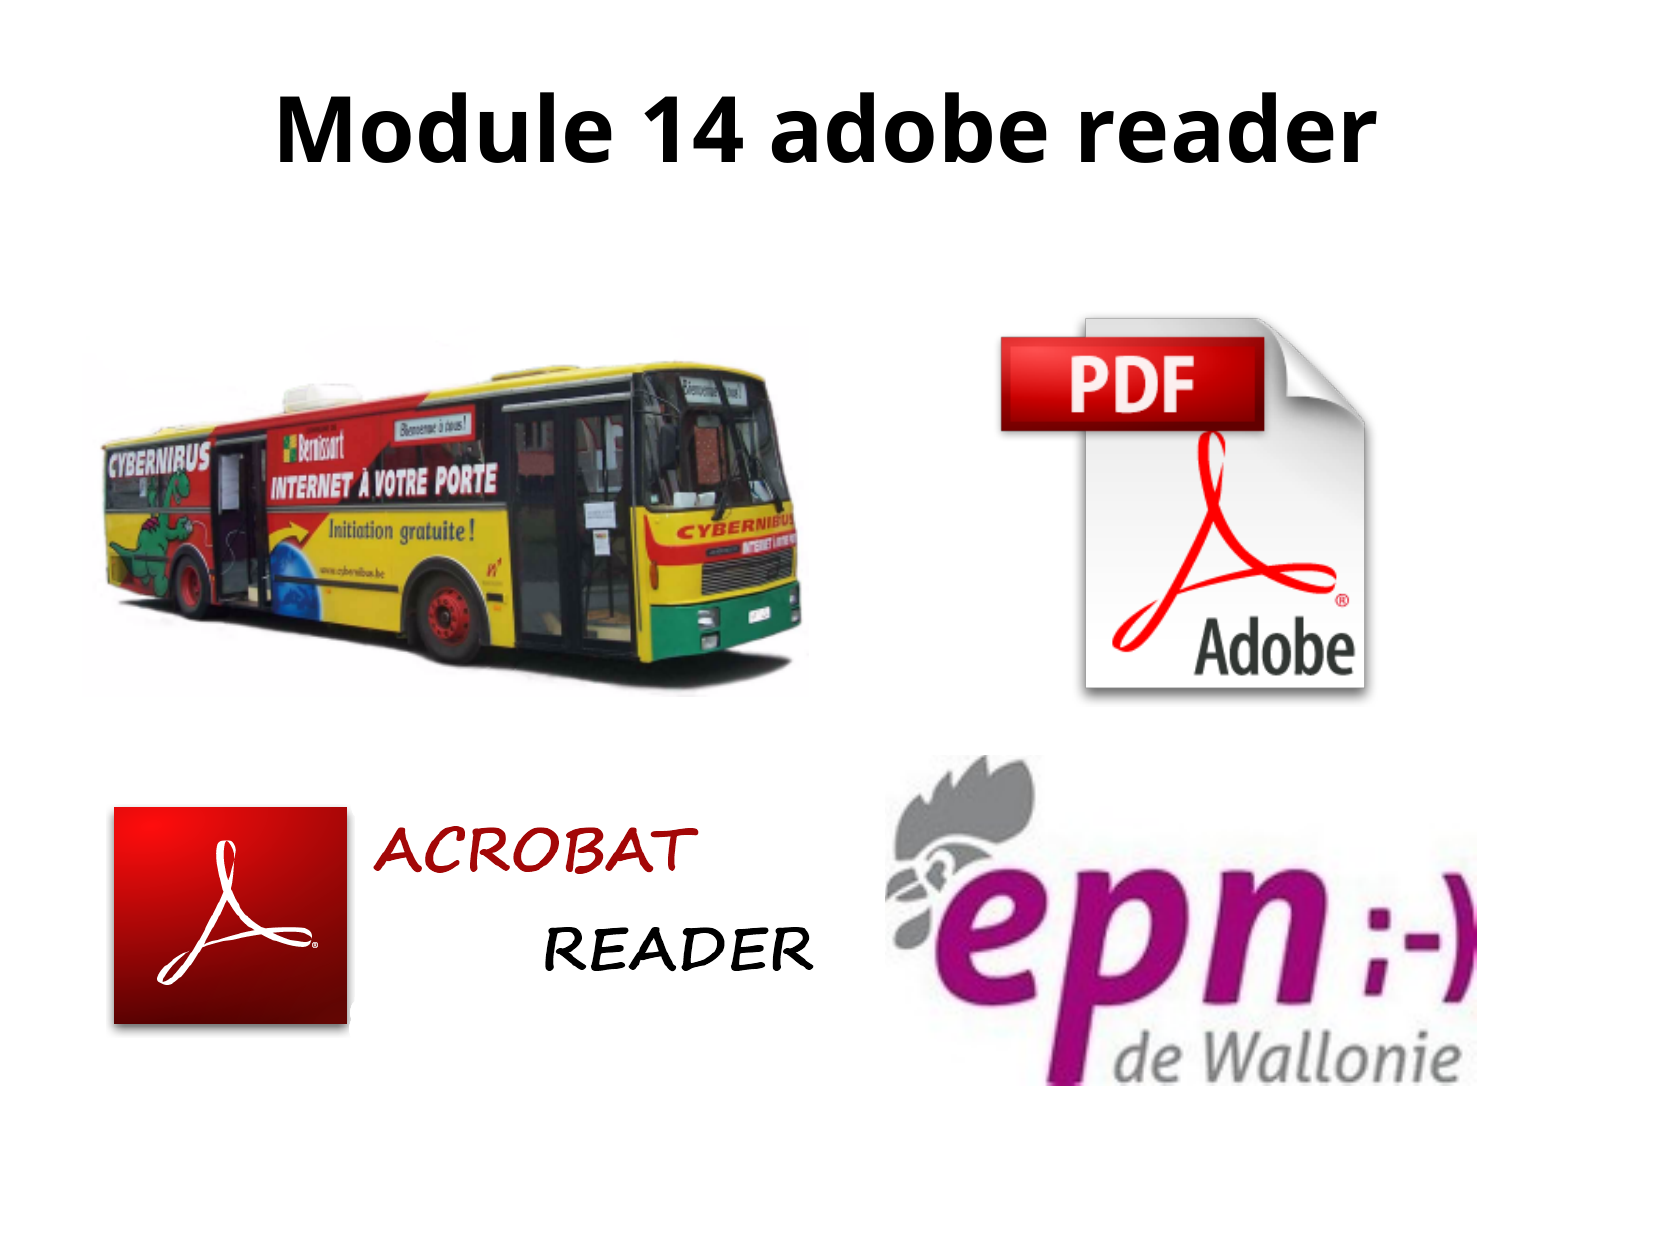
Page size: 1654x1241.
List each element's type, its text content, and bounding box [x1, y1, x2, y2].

picture [106, 803, 839, 1040]
picture [992, 306, 1393, 708]
picture [885, 755, 1477, 1086]
picture [82, 326, 809, 697]
text_box Module 14 adobe reader [82, 56, 1571, 249]
